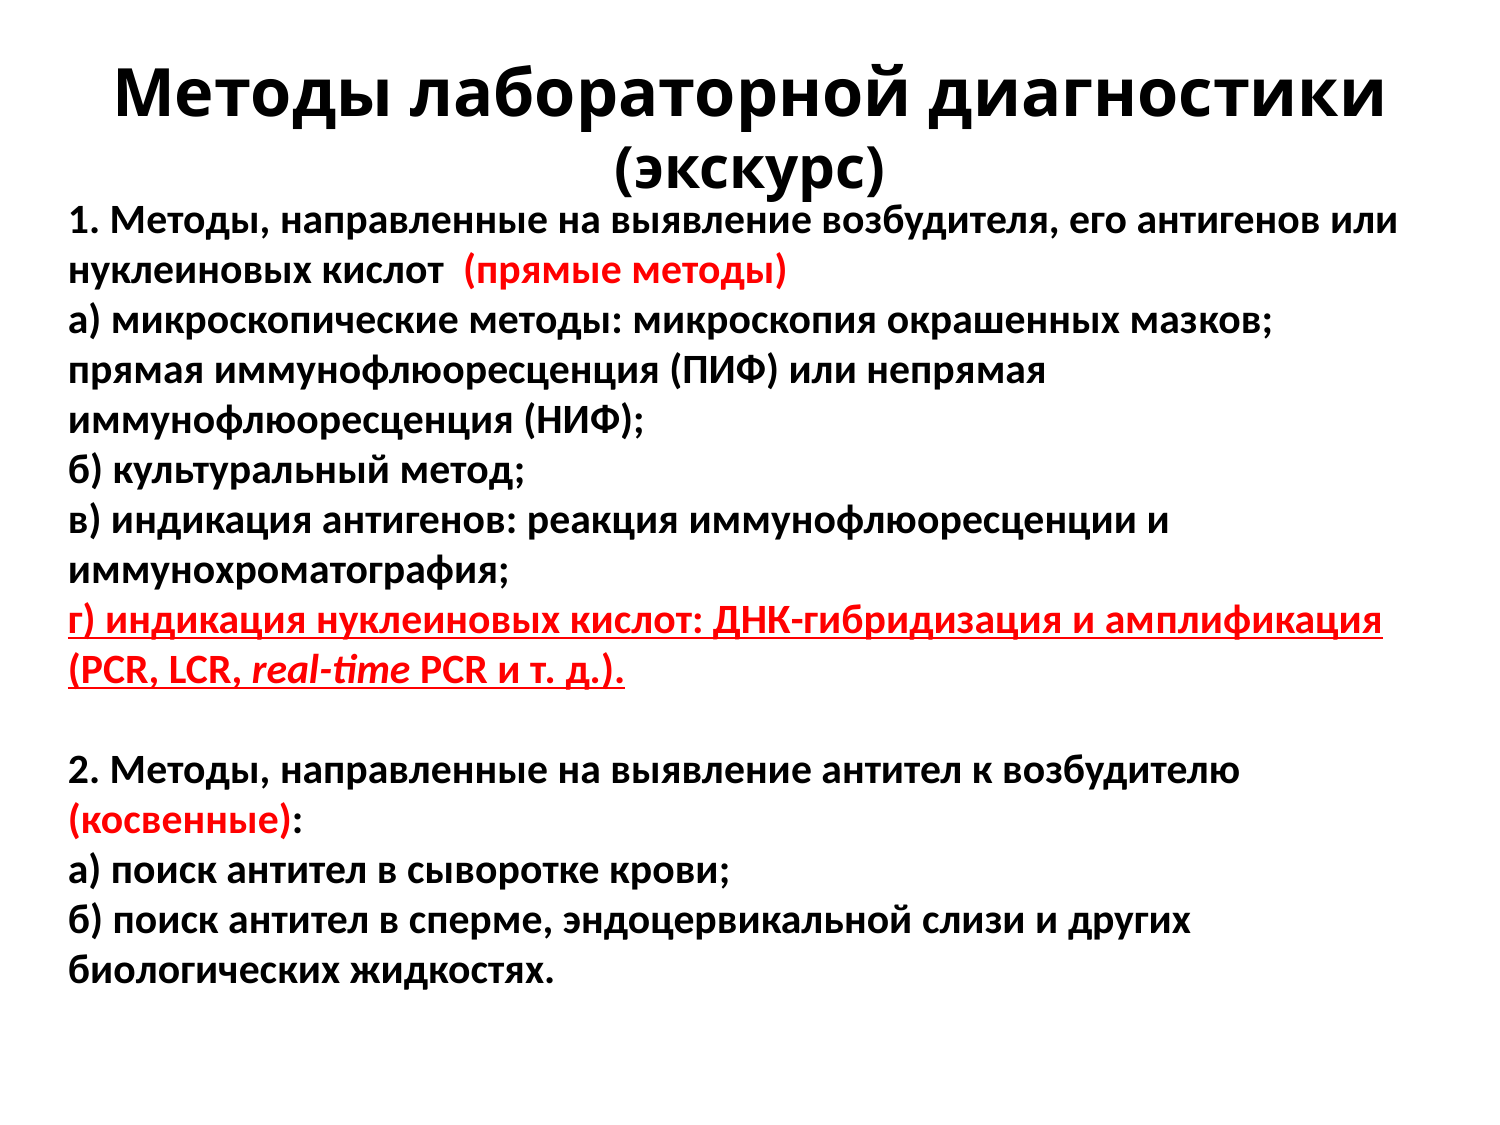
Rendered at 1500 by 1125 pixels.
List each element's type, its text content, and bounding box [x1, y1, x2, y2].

subtitle 1. Методы, направленные на выявление возбудителя, его антигенов или нуклеиновых кислот (прямые методы) а) микроскопические методы: микроскопия окрашенных маз­ков; прямая иммунофлюоресценция (ПИФ) или непрямая иммунофлюоресценция (НИФ); б) культуральный метод; в) индикация антигенов: реакция иммунофлюоресценции и иммунохроматография; г) индикация нуклеиновых кислот: ДНК-гибридизация и ам­плификация (PCR, LCR, real-time PCR и т. д.). 2. Методы, направленные на выявление антител к возбудителю (косвенные): а) поиск антител в сыворотке крови; б) поиск антител в сперме, эндоцервикальной слизи и других биологических жидкостях. [53, 184, 1424, 1094]
title Методы лабораторной диагностики (экскурс) [53, 42, 1447, 161]
